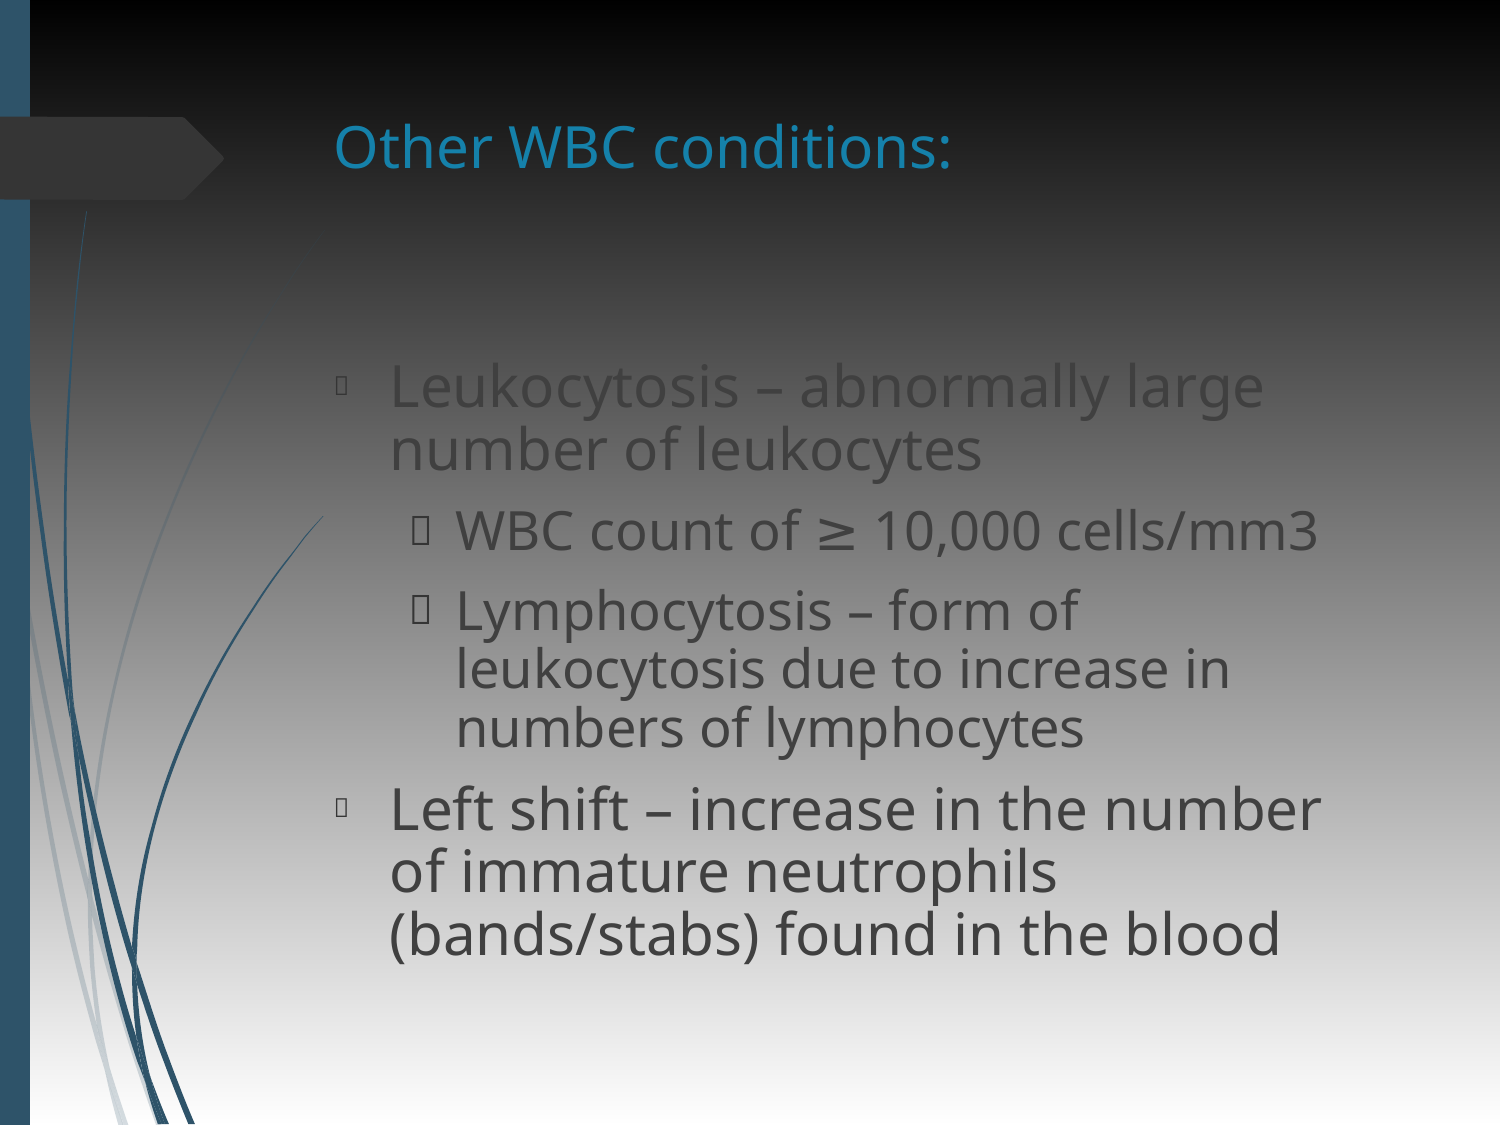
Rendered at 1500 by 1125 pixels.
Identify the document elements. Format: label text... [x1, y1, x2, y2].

list Leukocytosis – abnormally large number of leukocytes WBC count of ≥ 10,000 cells/mm3 Lymphocytosis – form of leukocytosis due to increase in numbers of lymphocytes Left shift – increase in the number of immature neutrophils (bands/stabs) found in the blood [318, 350, 1400, 970]
title Other WBC conditions: [319, 102, 1400, 313]
